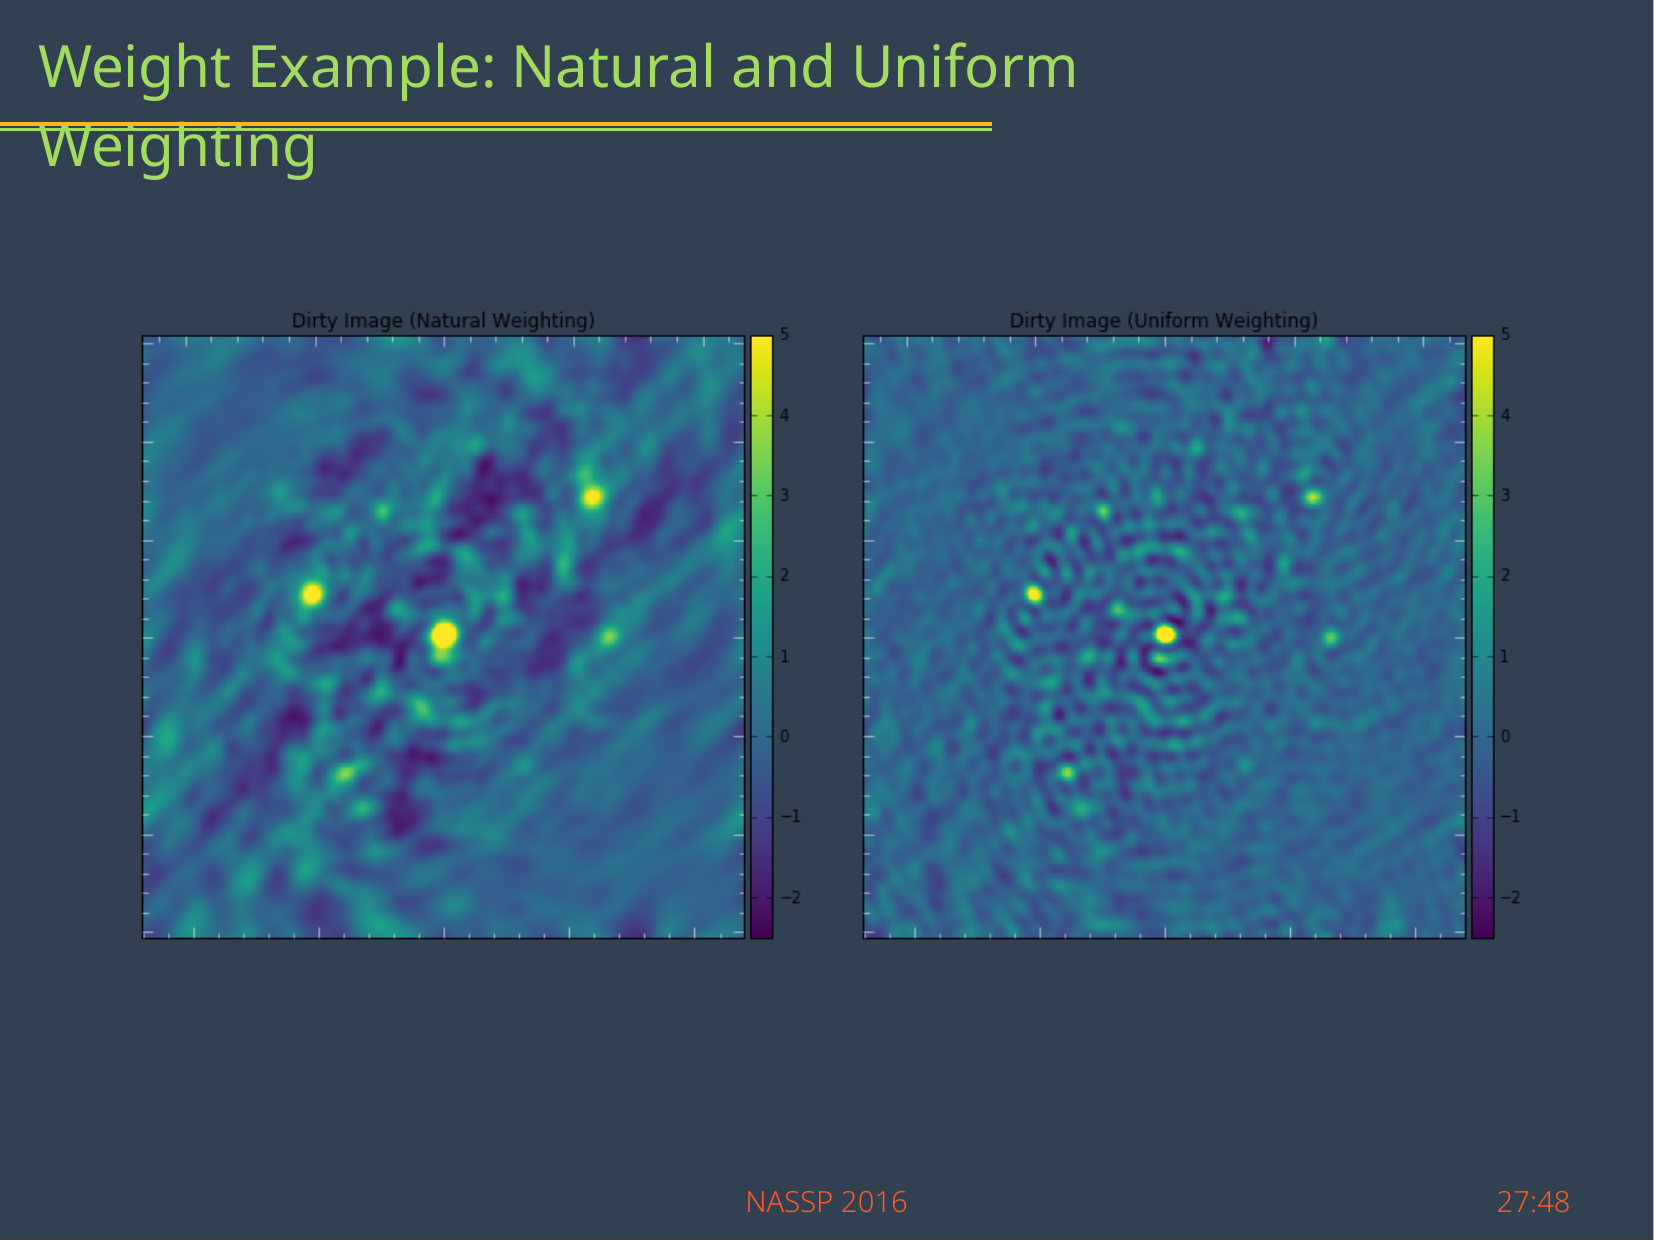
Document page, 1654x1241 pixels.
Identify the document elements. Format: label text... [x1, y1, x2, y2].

picture [131, 301, 1534, 949]
text_box Weight Example: Natural and Uniform Weighting [23, 17, 1300, 103]
